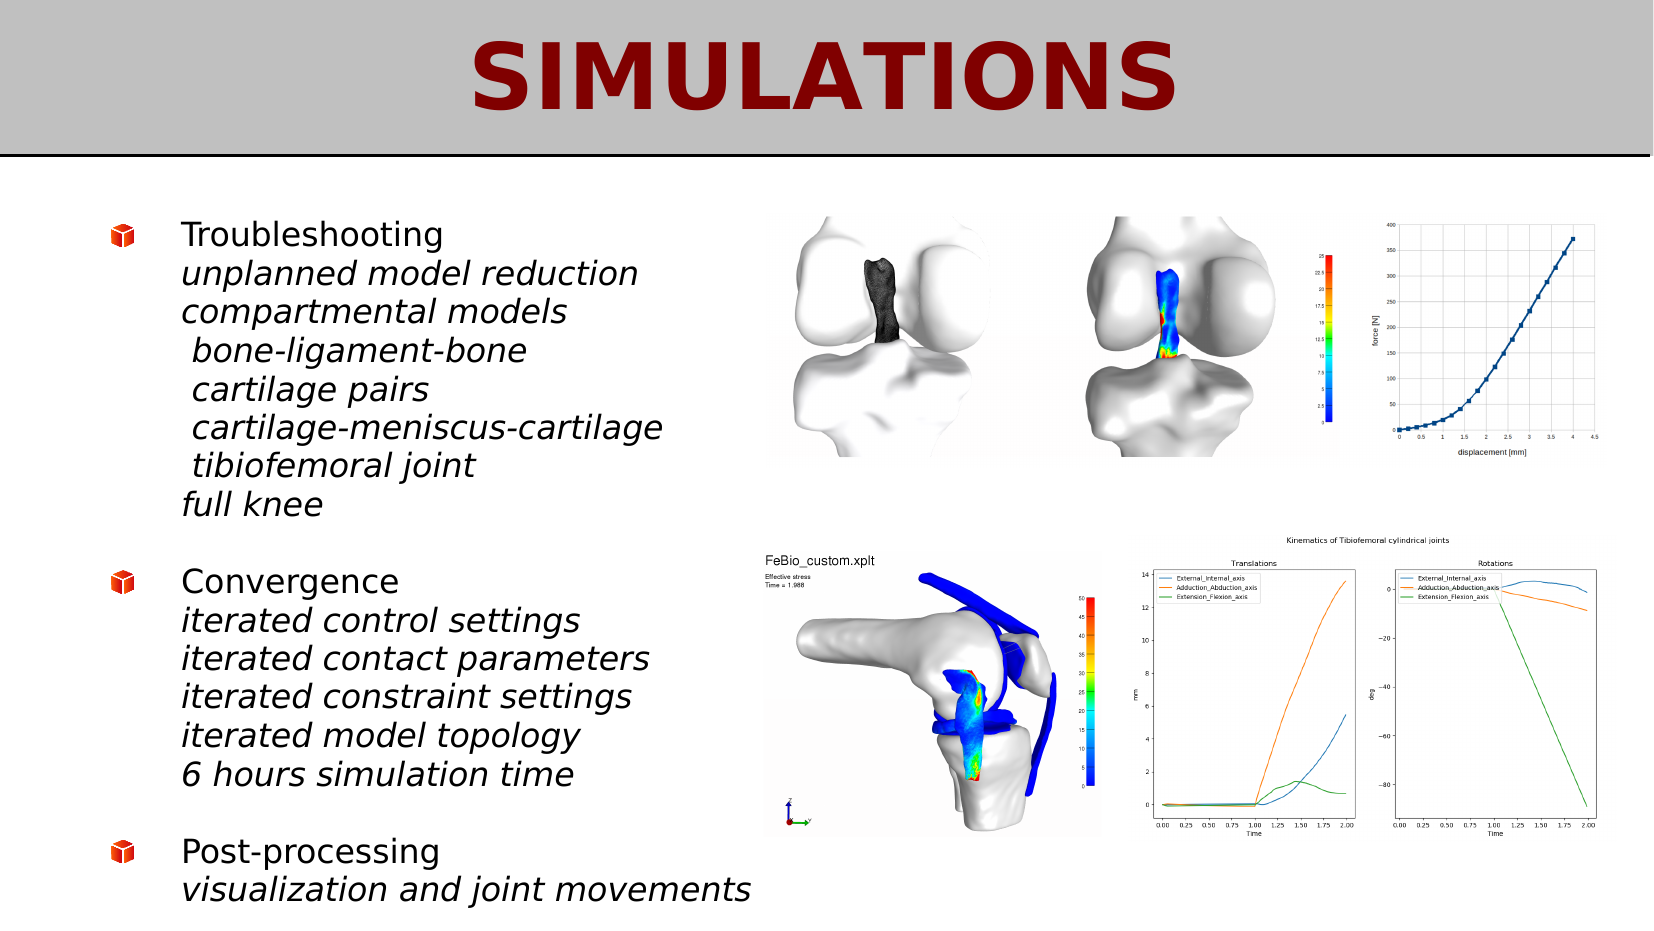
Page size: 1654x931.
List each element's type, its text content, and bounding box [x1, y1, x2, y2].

picture [763, 551, 1102, 837]
text_box SIMULATIONS [0, 24, 1651, 132]
picture [766, 213, 1607, 468]
picture [1128, 535, 1617, 842]
text_box Troubleshooting unplanned model reduction compartmental models bone-ligament-bone cartilage pairs cartilage-meniscus-cartilage tibiofemoral joint full knee Convergence iterated control settings iterated contact parameters iterated constraint settings iterated model topology 6 hours simulation time Post-processing visualization and joint movements [95, 208, 1013, 917]
text_box [0, 0, 1654, 156]
